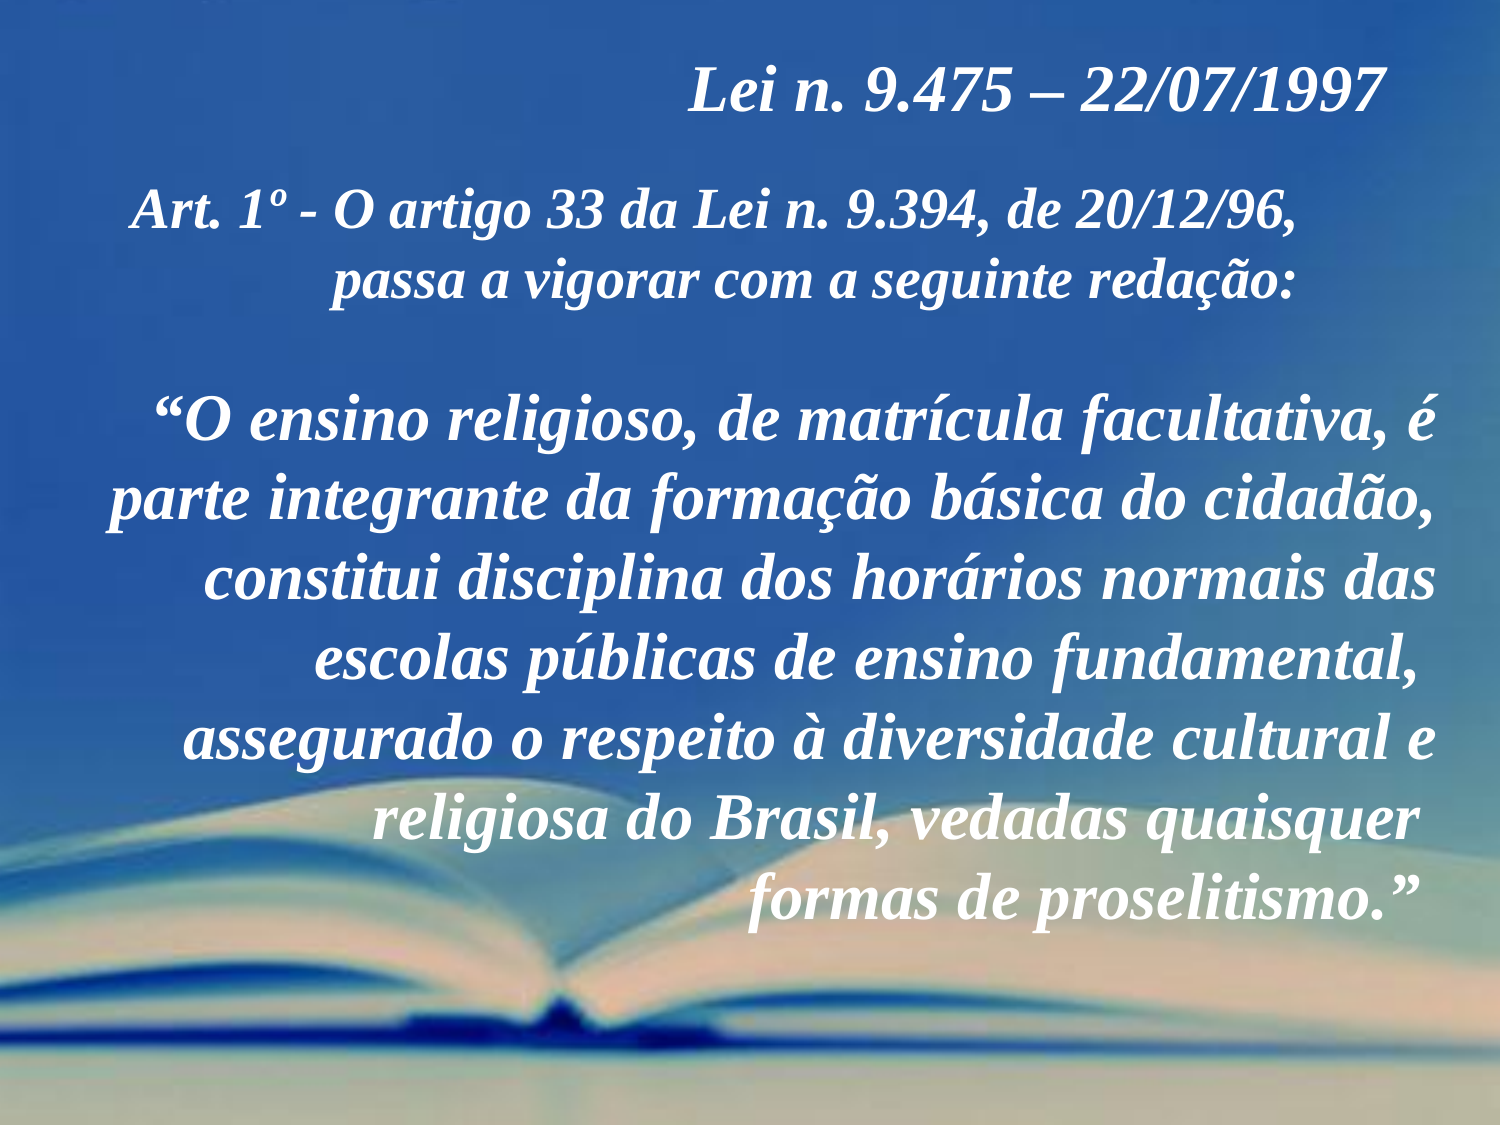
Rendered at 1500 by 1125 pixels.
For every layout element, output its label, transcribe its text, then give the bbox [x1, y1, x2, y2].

text_box Art. 1º - O artigo 33 da Lei n. 9.394, de 20/12/96, passa a vigorar com a seguinte redação: [116, 162, 1315, 318]
text_box “O ensino religioso, de matrícula facultativa, é parte integrante da formação básica do cidadão, constitui disciplina dos horários normais das escolas públicas de ensino fundamental, assegurado o respeito à diversidade cultural e religiosa do Brasil, vedadas quaisquer formas de proselitismo.” [95, 365, 1455, 941]
text_box Lei n. 9.475 – 22/07/1997 [673, 37, 1403, 133]
picture [0, 0, 1500, 1125]
